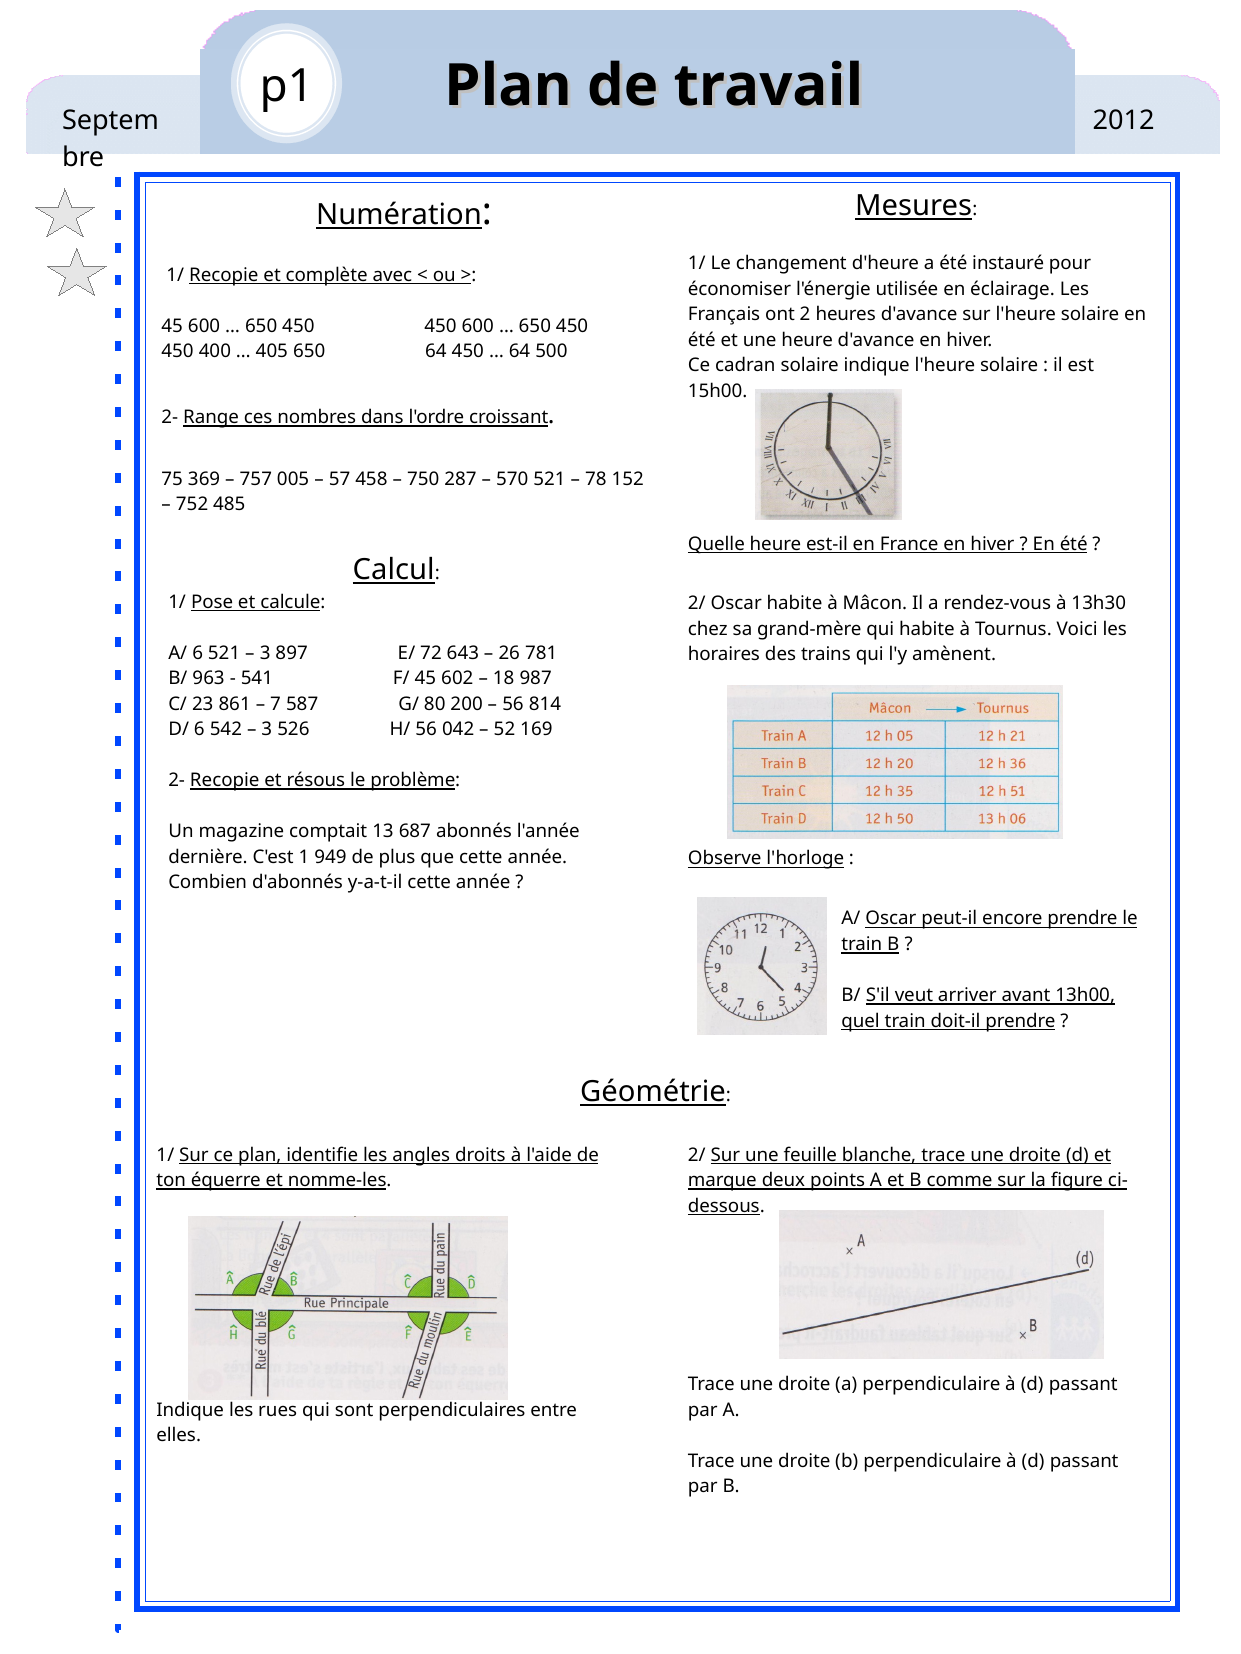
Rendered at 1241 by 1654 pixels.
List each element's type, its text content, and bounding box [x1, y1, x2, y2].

picture [188, 1216, 508, 1400]
text_box [47, 248, 107, 296]
table_header [140, 177, 146, 1606]
text_box Plan de travail [401, 35, 922, 142]
picture [697, 897, 826, 1035]
text_box 2012 [1077, 93, 1220, 154]
text_box Septembre [47, 93, 189, 154]
text_box Calcul: 1/ Pose et calcule: A/ 6 521 – 3 897 E/ 72 643 – 26 781 B/ 963 - 541 F/ 45 602 – 18 987 C/ 23 861 – 7 587 G/ 80 200 – 56 814 D/ 6 542 – 3 526 H/ 56 042 – 52 169 2- Recopie et résous le problème: Un magazine comptait 13 687 abonnés l'année dernière. C'est 1 949 de plus que cette année. Combien d'abonnés y-a-t-il cette année ? [153, 541, 644, 909]
table_header [1165, 177, 1175, 1606]
text_box Mesures: 1/ Le changement d'heure a été instauré pour économiser l'énergie utilisée en éclairage. Les Français ont 2 heures d'avance sur l'heure solaire en été et une heure d'avance en hiver. Ce cadran solaire indique l'heure solaire : il est 15h00. Quelle heure est-il en France en hiver ? En été ? 2/ Oscar habite à Mâcon. Il a rendez-vous à 13h30 chez sa grand-mère qui habite à Tournus. Voici les horaires des trains qui l'y amènent. Observe l'horloge : [673, 177, 1165, 957]
text_box Numération: 1/ Recopie et complète avec < ou >: 45 600 … 650 450 450 600 … 650 450 450 400 … 405 650 64 450 … 64 500 2- Range ces nombres dans l'ordre croissant. 75 369 – 757 005 – 57 458 – 750 287 – 570 521 – 78 152 – 752 485 [146, 177, 662, 527]
table_header [662, 177, 673, 182]
picture [779, 1210, 1104, 1359]
table_header [146, 183, 1170, 1062]
picture [755, 389, 902, 520]
text_box Géométrie: [141, 1062, 1170, 1654]
picture [727, 685, 1063, 839]
text_box 2/ Sur une feuille blanche, trace une droite (d) et marque deux points A et B comme sur la figure ci-dessous. Trace une droite (a) perpendiculaire à (d) passant par A. Trace une droite (b) perpendiculaire à (d) passant par B. [673, 1133, 1146, 1517]
text_box 1/ Sur ce plan, identifie les angles droits à l'aide de ton équerre et nomme-les. Indique les rues qui sont perpendiculaires entre elles. [141, 1133, 615, 1465]
text_box A/ Oscar peut-il encore prendre le train B ? B/ S'il veut arriver avant 13h00, quel train doit-il prendre ? [826, 897, 1158, 1044]
picture [26, 10, 1220, 154]
text_box [35, 188, 95, 237]
